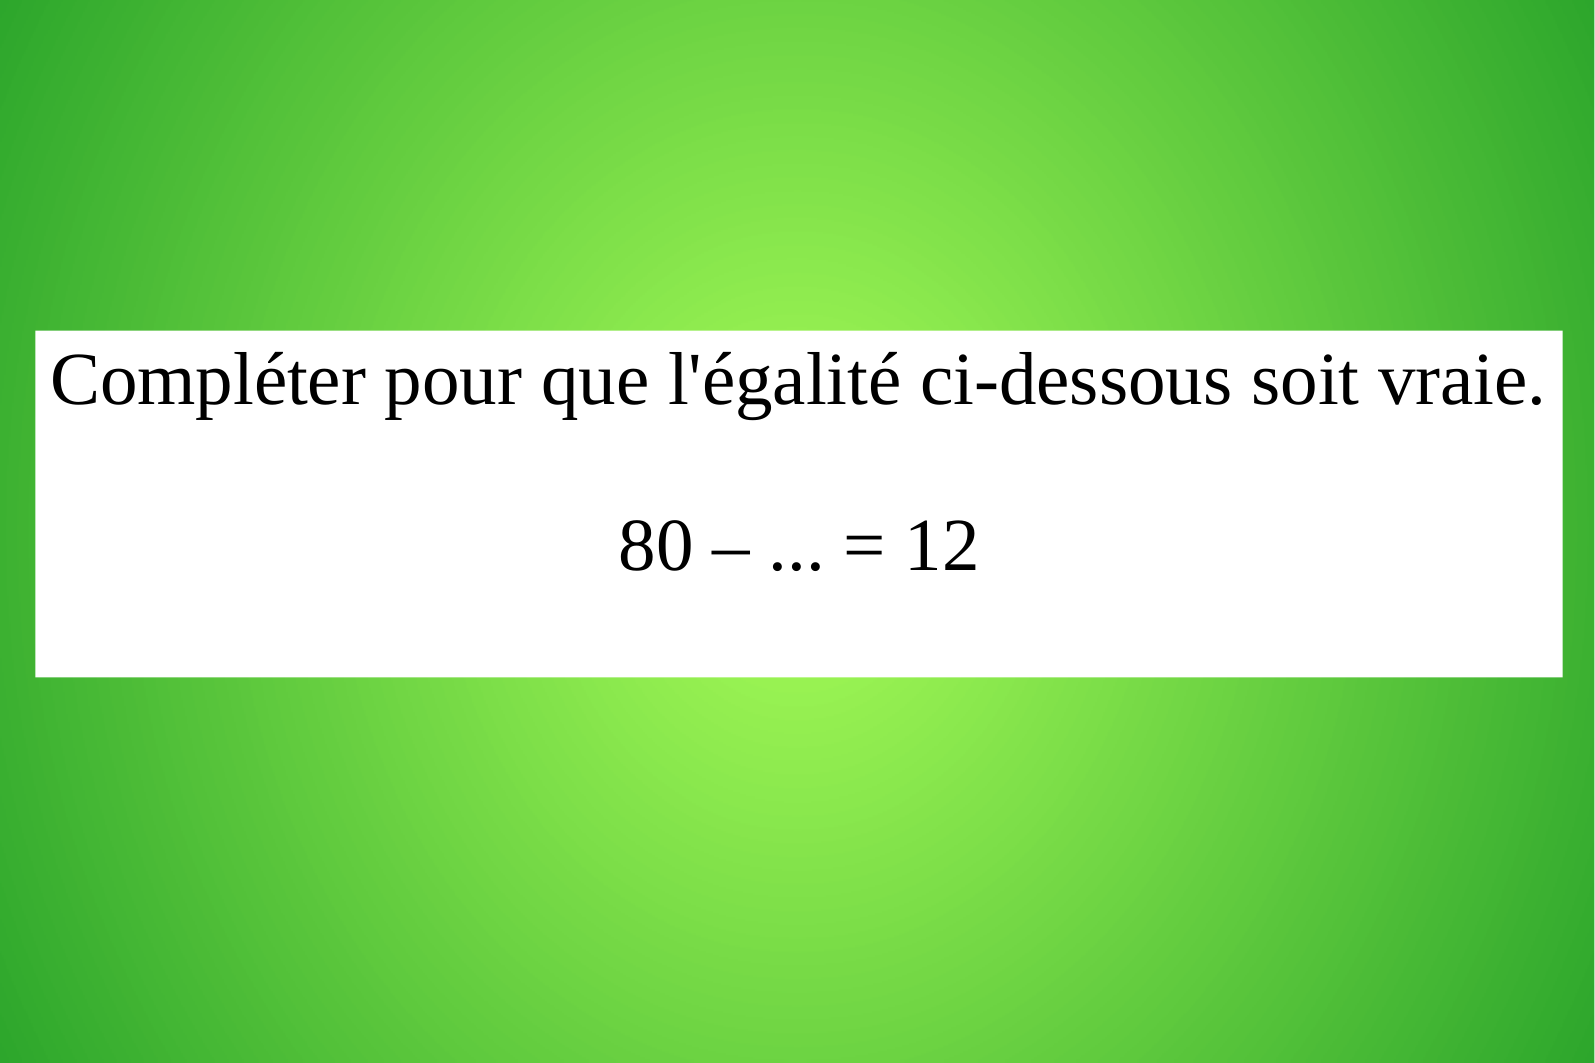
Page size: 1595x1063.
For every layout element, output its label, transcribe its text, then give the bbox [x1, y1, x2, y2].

picture [0, 0, 1595, 1063]
text_box Compléter pour que l'égalité ci-dessous soit vraie. 80 – ... = 12 [35, 330, 1563, 678]
